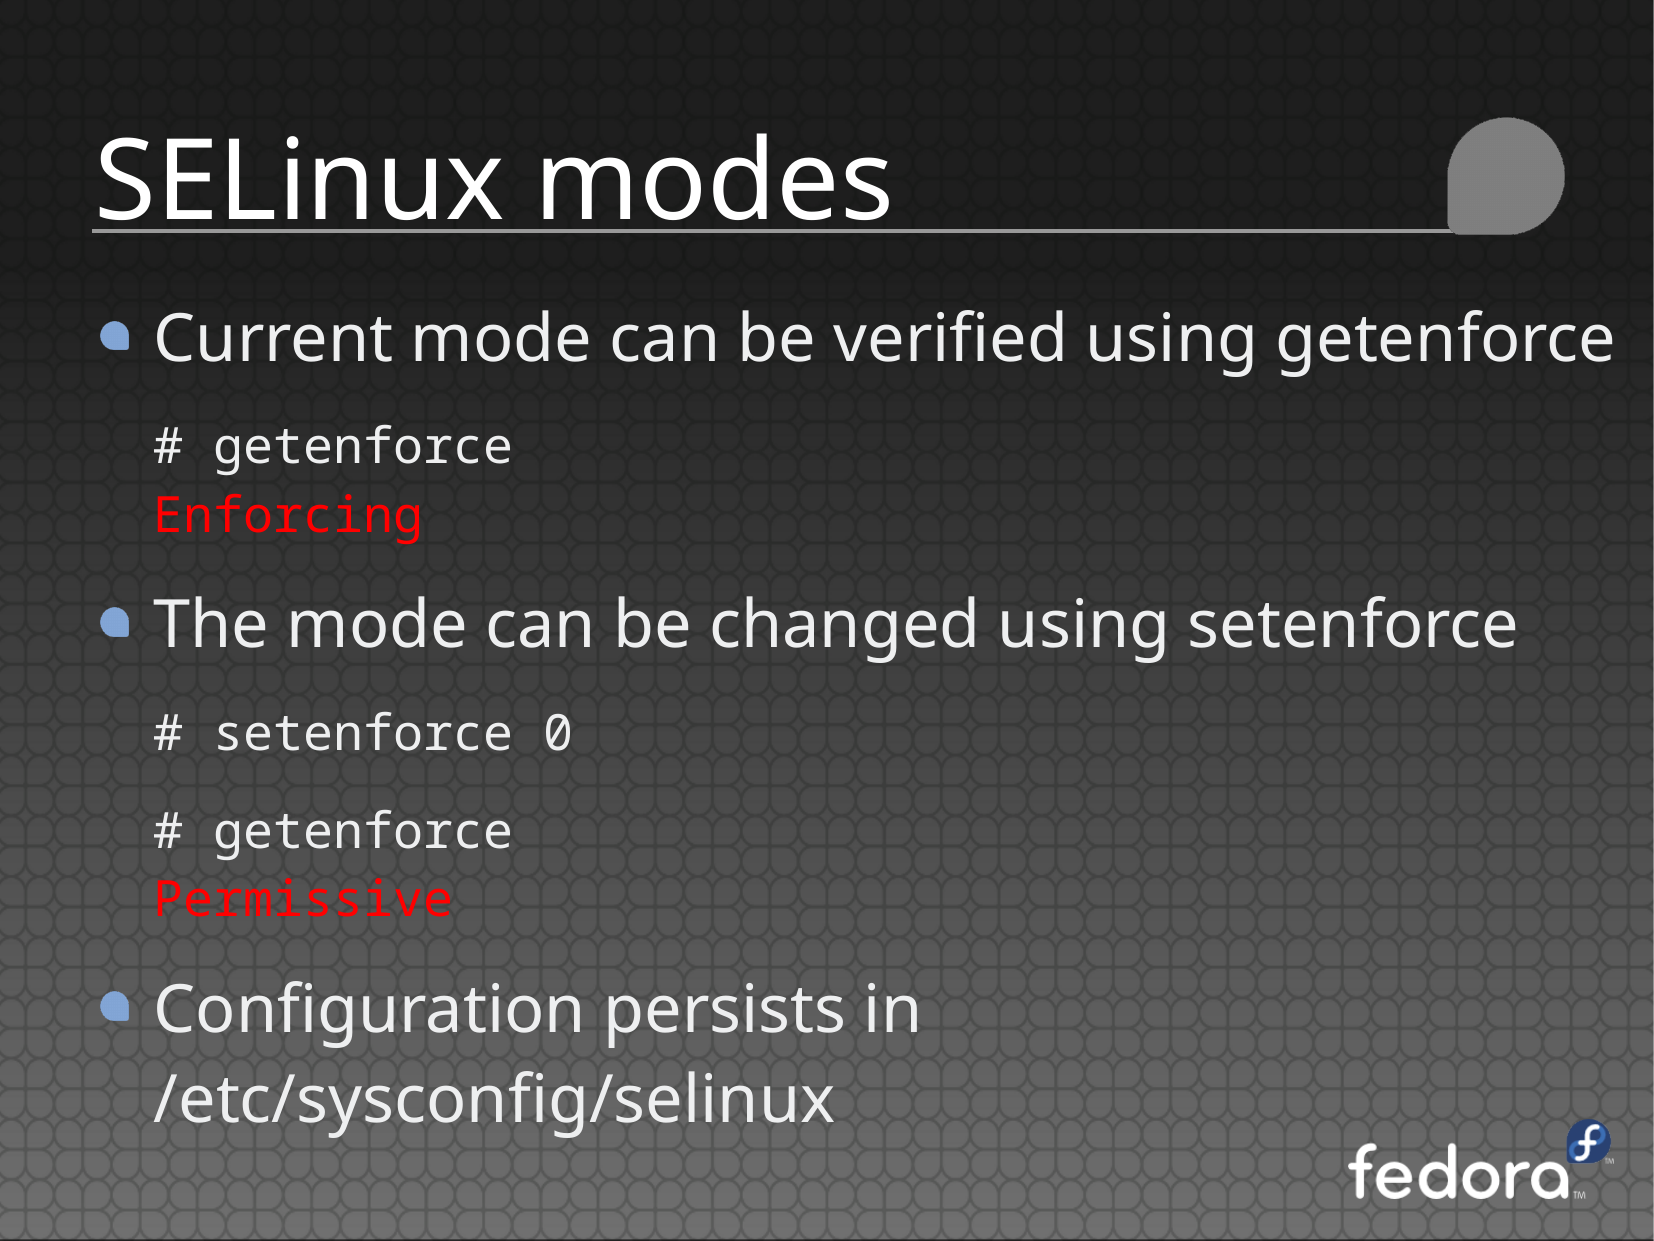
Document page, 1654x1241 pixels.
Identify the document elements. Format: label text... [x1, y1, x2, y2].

list Current mode can be verified using getenforce # getenforce Enforcing The mode can be changed using setenforce # setenforce 0 # getenforce Permissive Configuration persists in /etc/sysconfig/selinux [82, 290, 1622, 1118]
title SELinux modes [94, 100, 1553, 251]
picture [0, 0, 1654, 1241]
